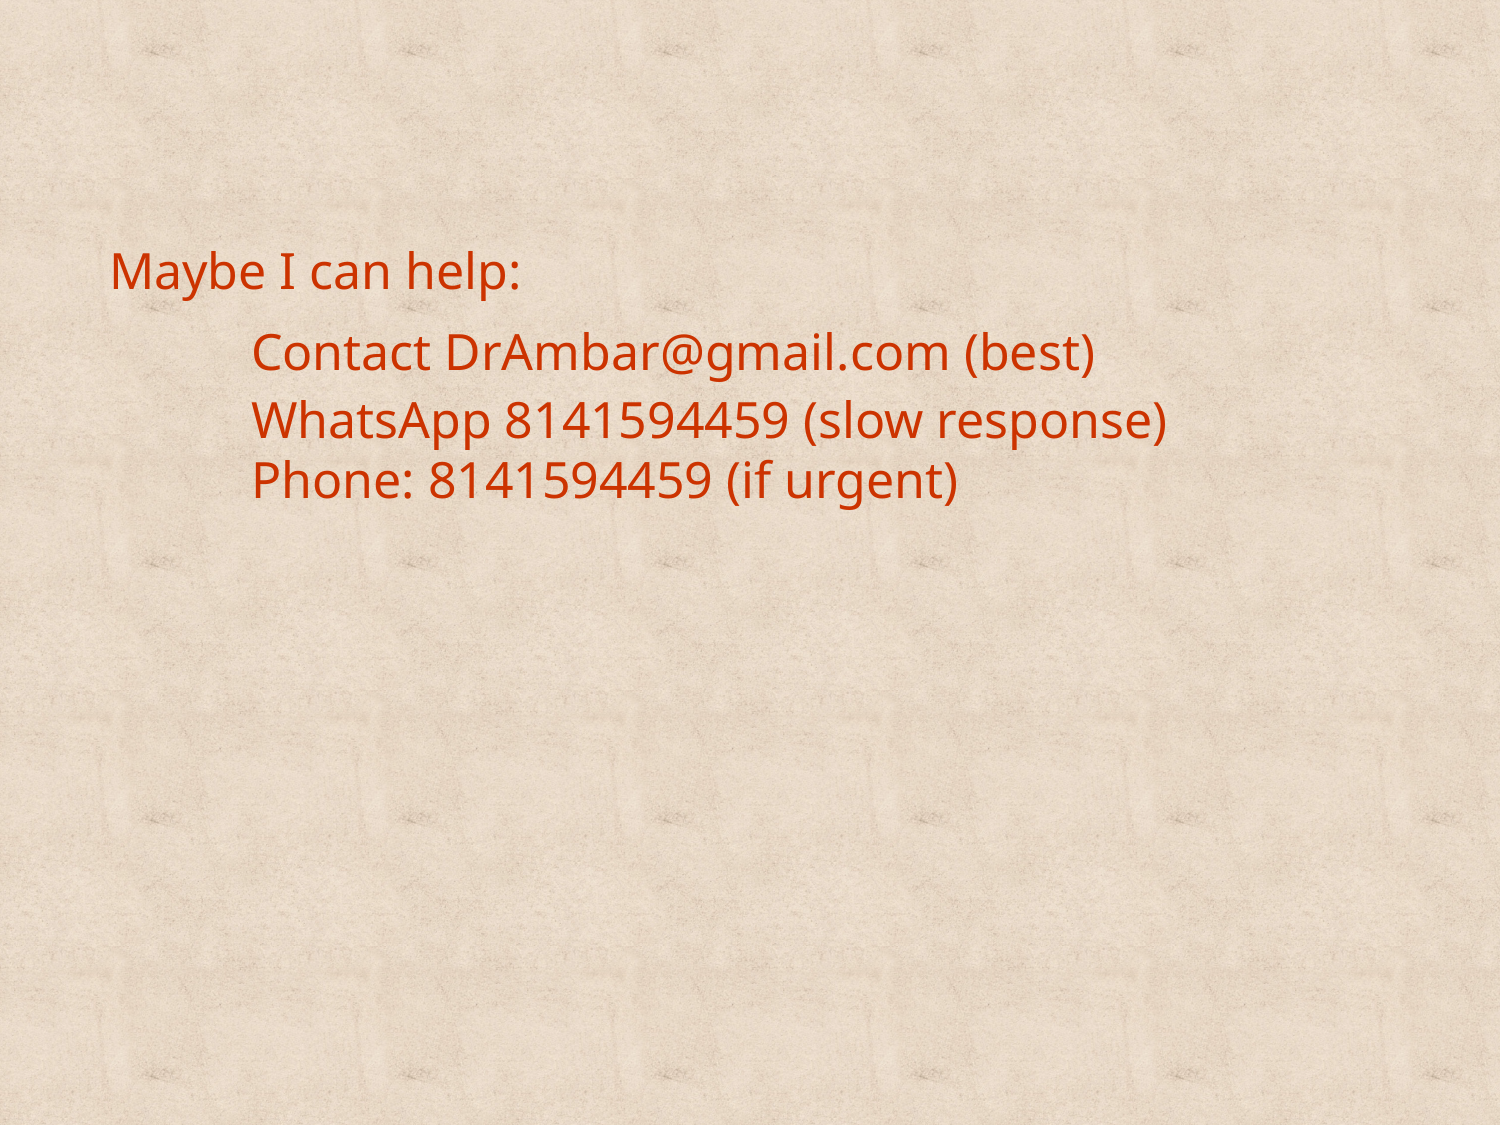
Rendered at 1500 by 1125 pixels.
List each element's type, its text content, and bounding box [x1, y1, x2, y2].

text_box Contact DrAmbar@gmail.com (best) WhatsApp 8141594459 (slow response) Phone: 8141594459 (if urgent) [236, 313, 1205, 517]
text_box Maybe I can help: [94, 232, 650, 308]
